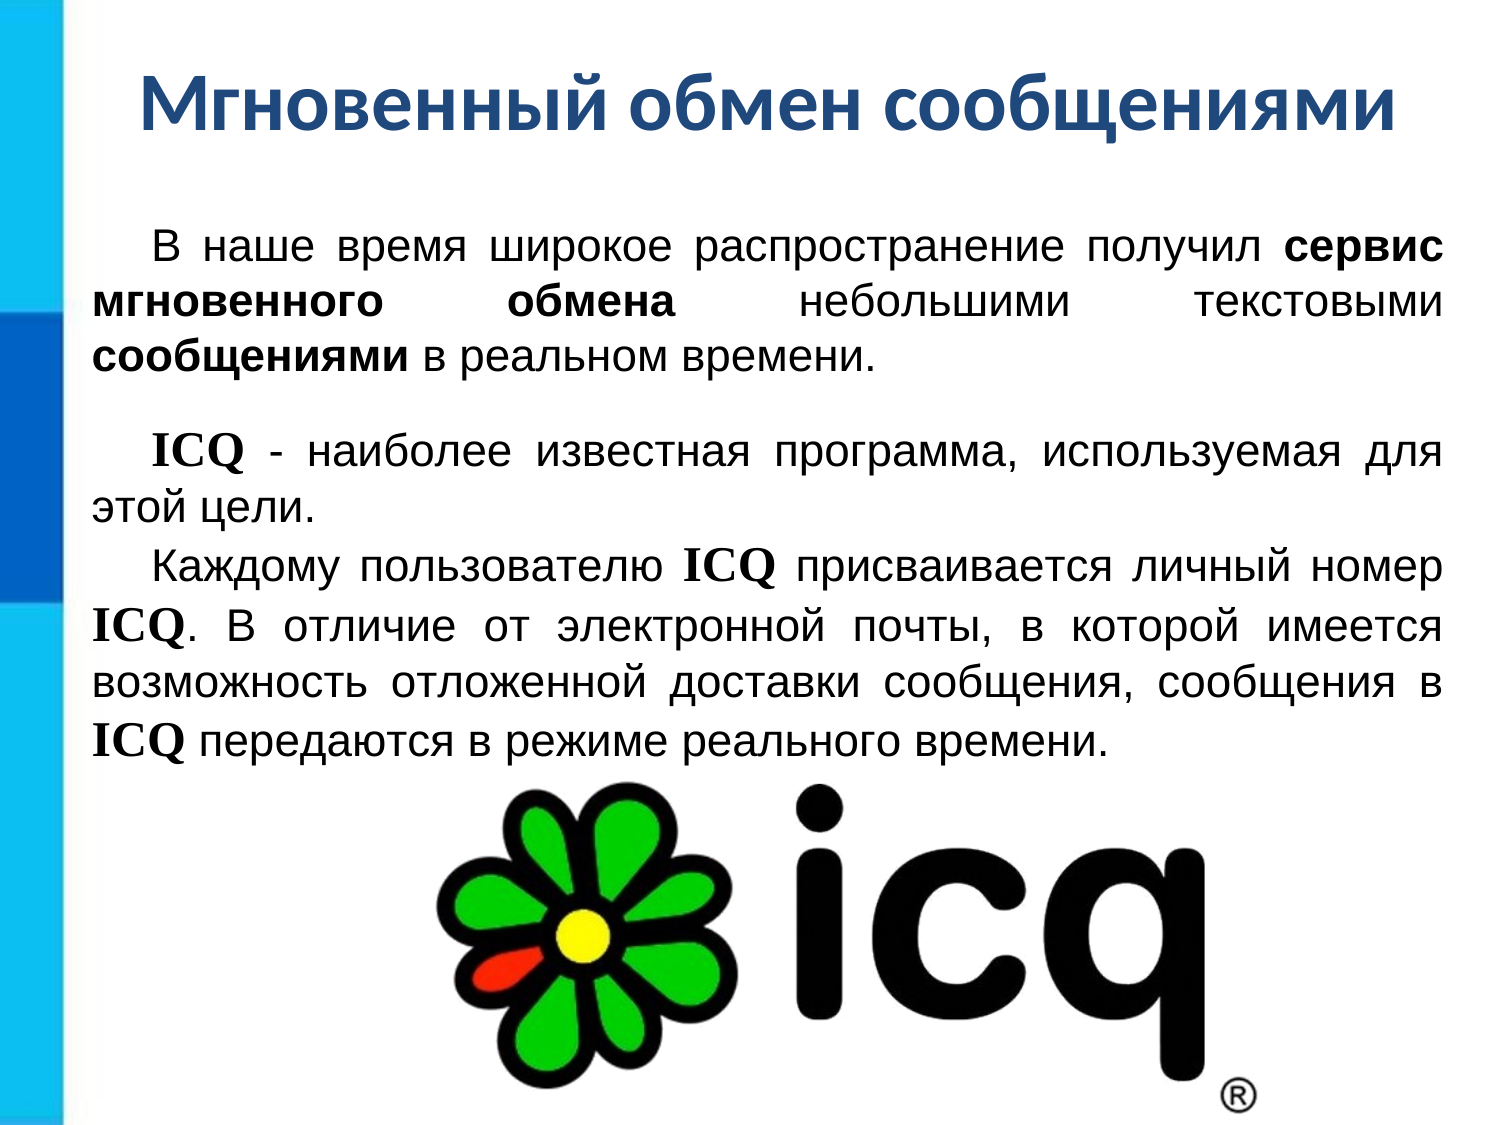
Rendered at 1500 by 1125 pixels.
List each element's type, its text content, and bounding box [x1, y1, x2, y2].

text_box В наше время широкое распространение получил сервис мгновенного обмена небольшими текстовыми сообщениями в реальном времени. [76, 208, 1459, 389]
picture [0, 0, 1500, 1125]
text_box Мгновенный обмен сообщениями [112, 0, 1425, 208]
text_box ICQ - наиболее известная программа, используемая для этой цели. Каждому пользователю ICQ присваивается личный номер ICQ. В отличие от электронной почты, в которой имеется возможность отложенной доставки сообщения, сообщения в ICQ передаются в режиме реального времени. [76, 408, 1459, 775]
